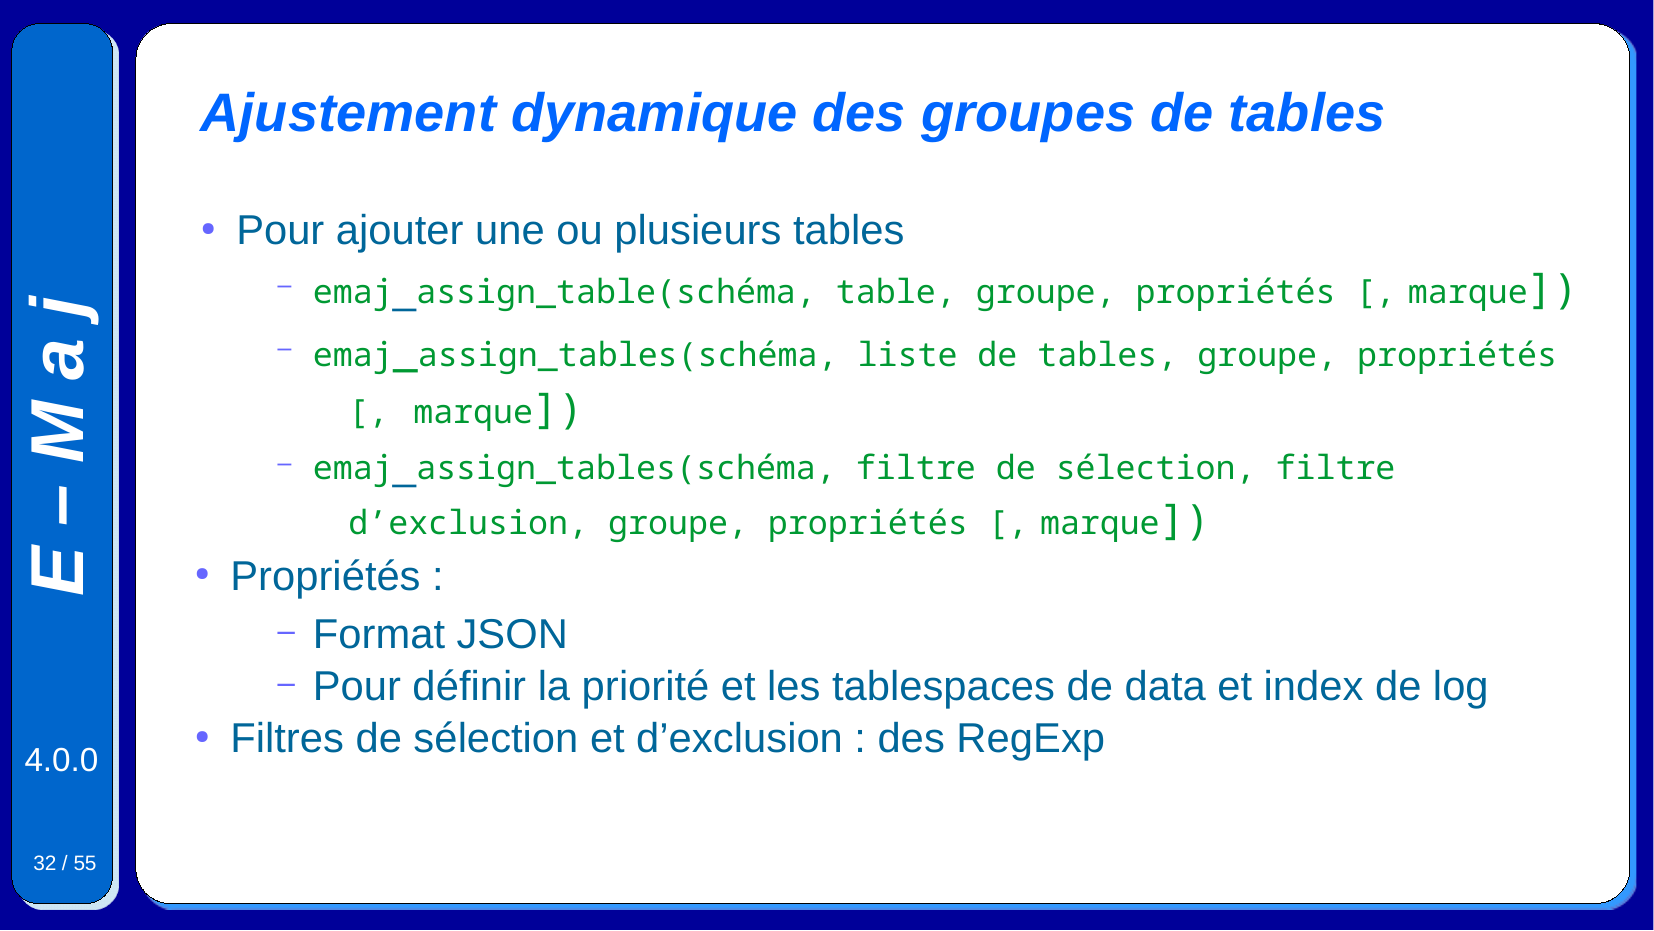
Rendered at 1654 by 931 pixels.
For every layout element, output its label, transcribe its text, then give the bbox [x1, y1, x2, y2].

list Pour ajouter une ou plusieurs tables emaj_assign_table(schéma, table, groupe, propriétés [, marque]) emaj_assign_tables(schéma, liste de tables, groupe, propriétés [, marque]) emaj_assign_tables(schéma, filtre de sélection, filtre d’exclusion, groupe, propriétés [, marque]) Propriétés : Format JSON Pour définir la priorité et les tablespaces de data et index de log Filtres de sélection et d’exclusion : des RegExp [177, 206, 1587, 834]
title Ajustement dynamique des groupes de tables [200, 34, 1575, 191]
